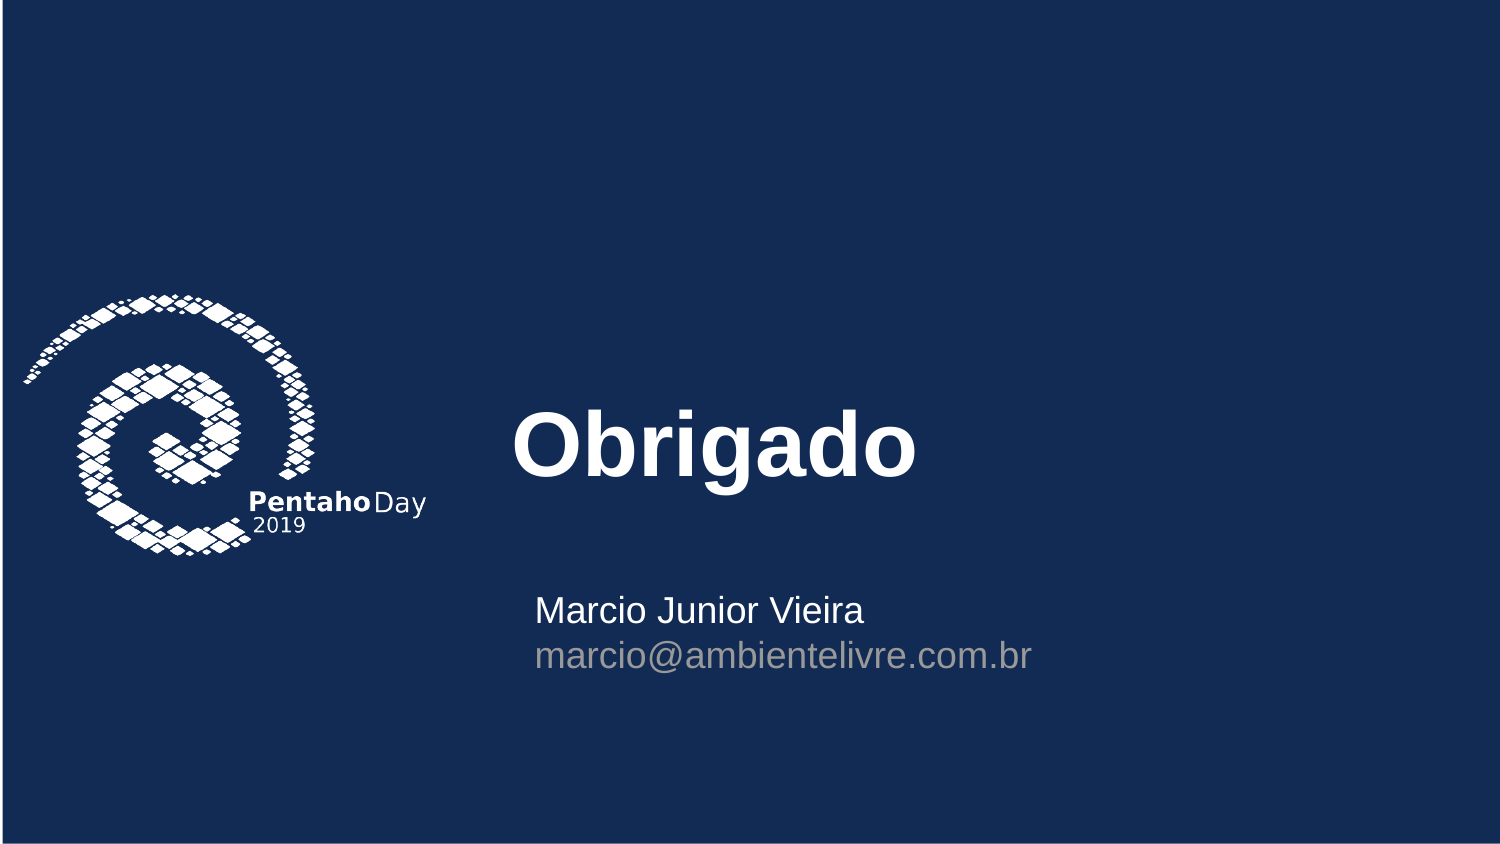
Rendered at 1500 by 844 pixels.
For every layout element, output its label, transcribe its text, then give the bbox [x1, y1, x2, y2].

text_box Marcio Junior Vieira marcio@ambientelivre.com.br [519, 578, 1465, 684]
title Obrigado [496, 256, 1441, 495]
picture [23, 294, 426, 556]
